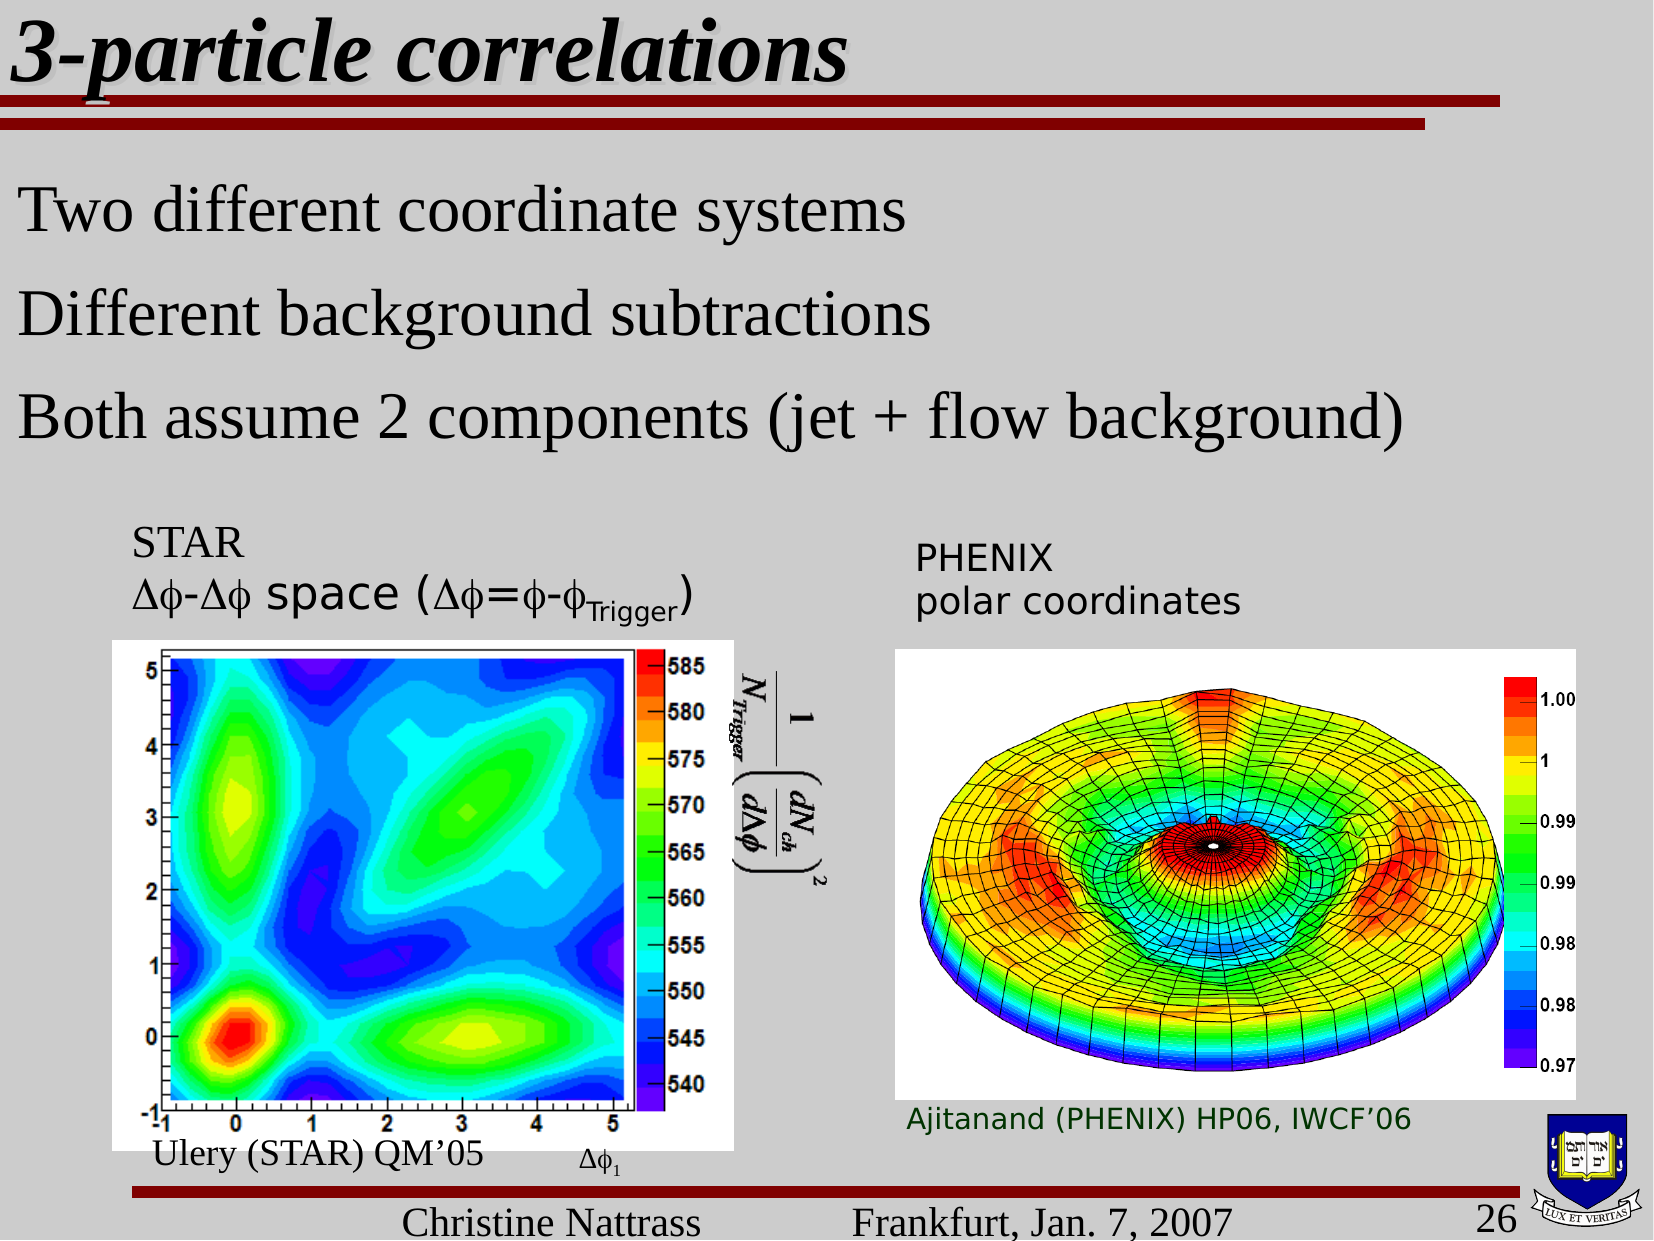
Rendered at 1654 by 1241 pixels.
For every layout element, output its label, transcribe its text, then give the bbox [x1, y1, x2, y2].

title 3-particle correlations [11, 0, 1512, 154]
picture [112, 640, 837, 1151]
list Two different coordinate systems Different background subtractions Both assume 2 components (jet + flow background) [0, 172, 1654, 518]
text_box PHENIX polar coordinates [900, 528, 1576, 631]
text_box Ulery (STAR) QM’05 [137, 1124, 500, 1182]
text_box STAR - space (=-Trigger) [116, 518, 711, 636]
text_box Ajitanand (PHENIX) HP06, IWCF’06 [891, 1094, 1428, 1145]
text_box Δ1 [563, 1135, 636, 1188]
picture [895, 649, 1576, 1100]
picture [1530, 1114, 1643, 1227]
